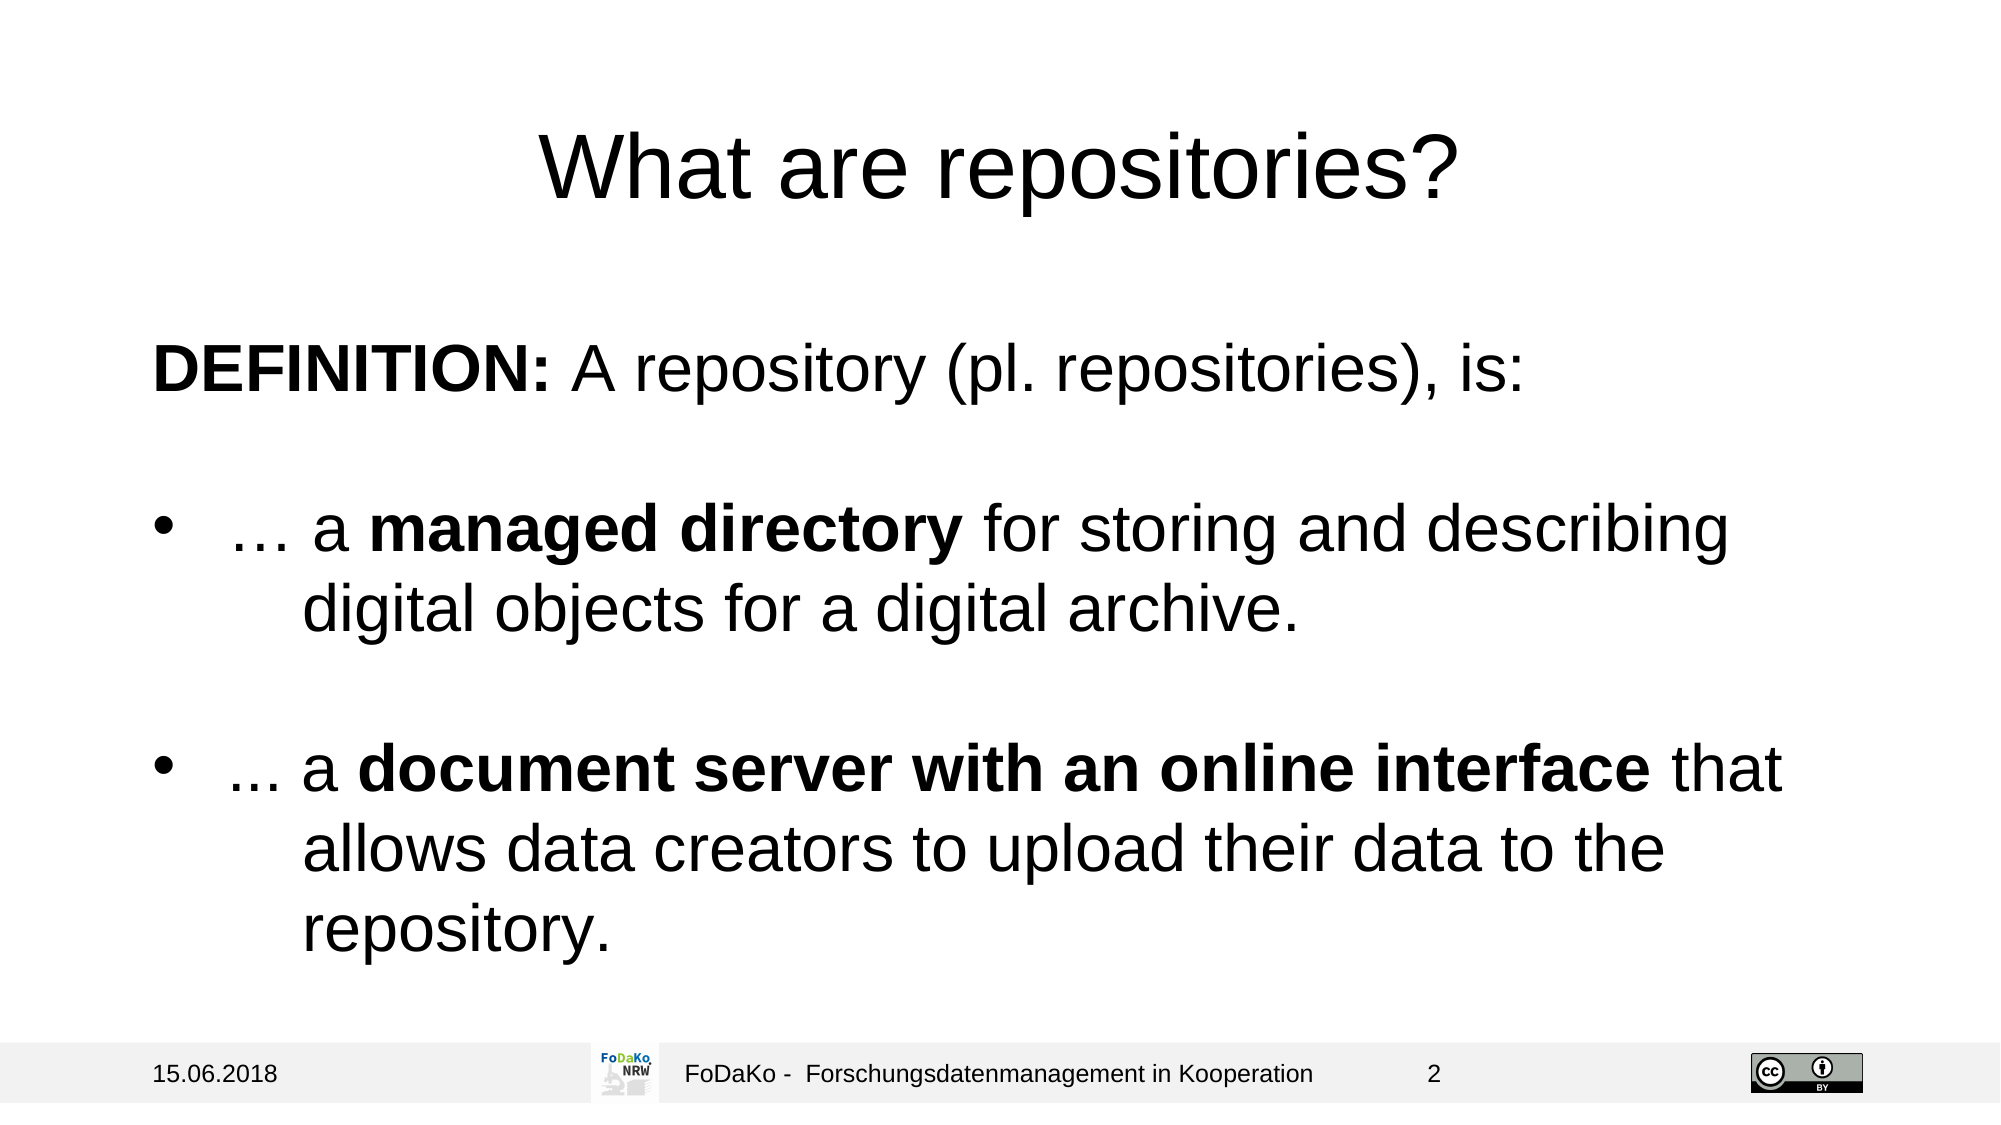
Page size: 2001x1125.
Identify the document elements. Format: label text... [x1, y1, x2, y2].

text_box DEFINITION: A repository (pl. repositories), is: … a managed directory for storing and describing digital objects for a digital archive. ... a document server with an online interface that allows data creators to upload their data to the repository. [137, 317, 1863, 1125]
title What are repositories? [137, 59, 1863, 278]
